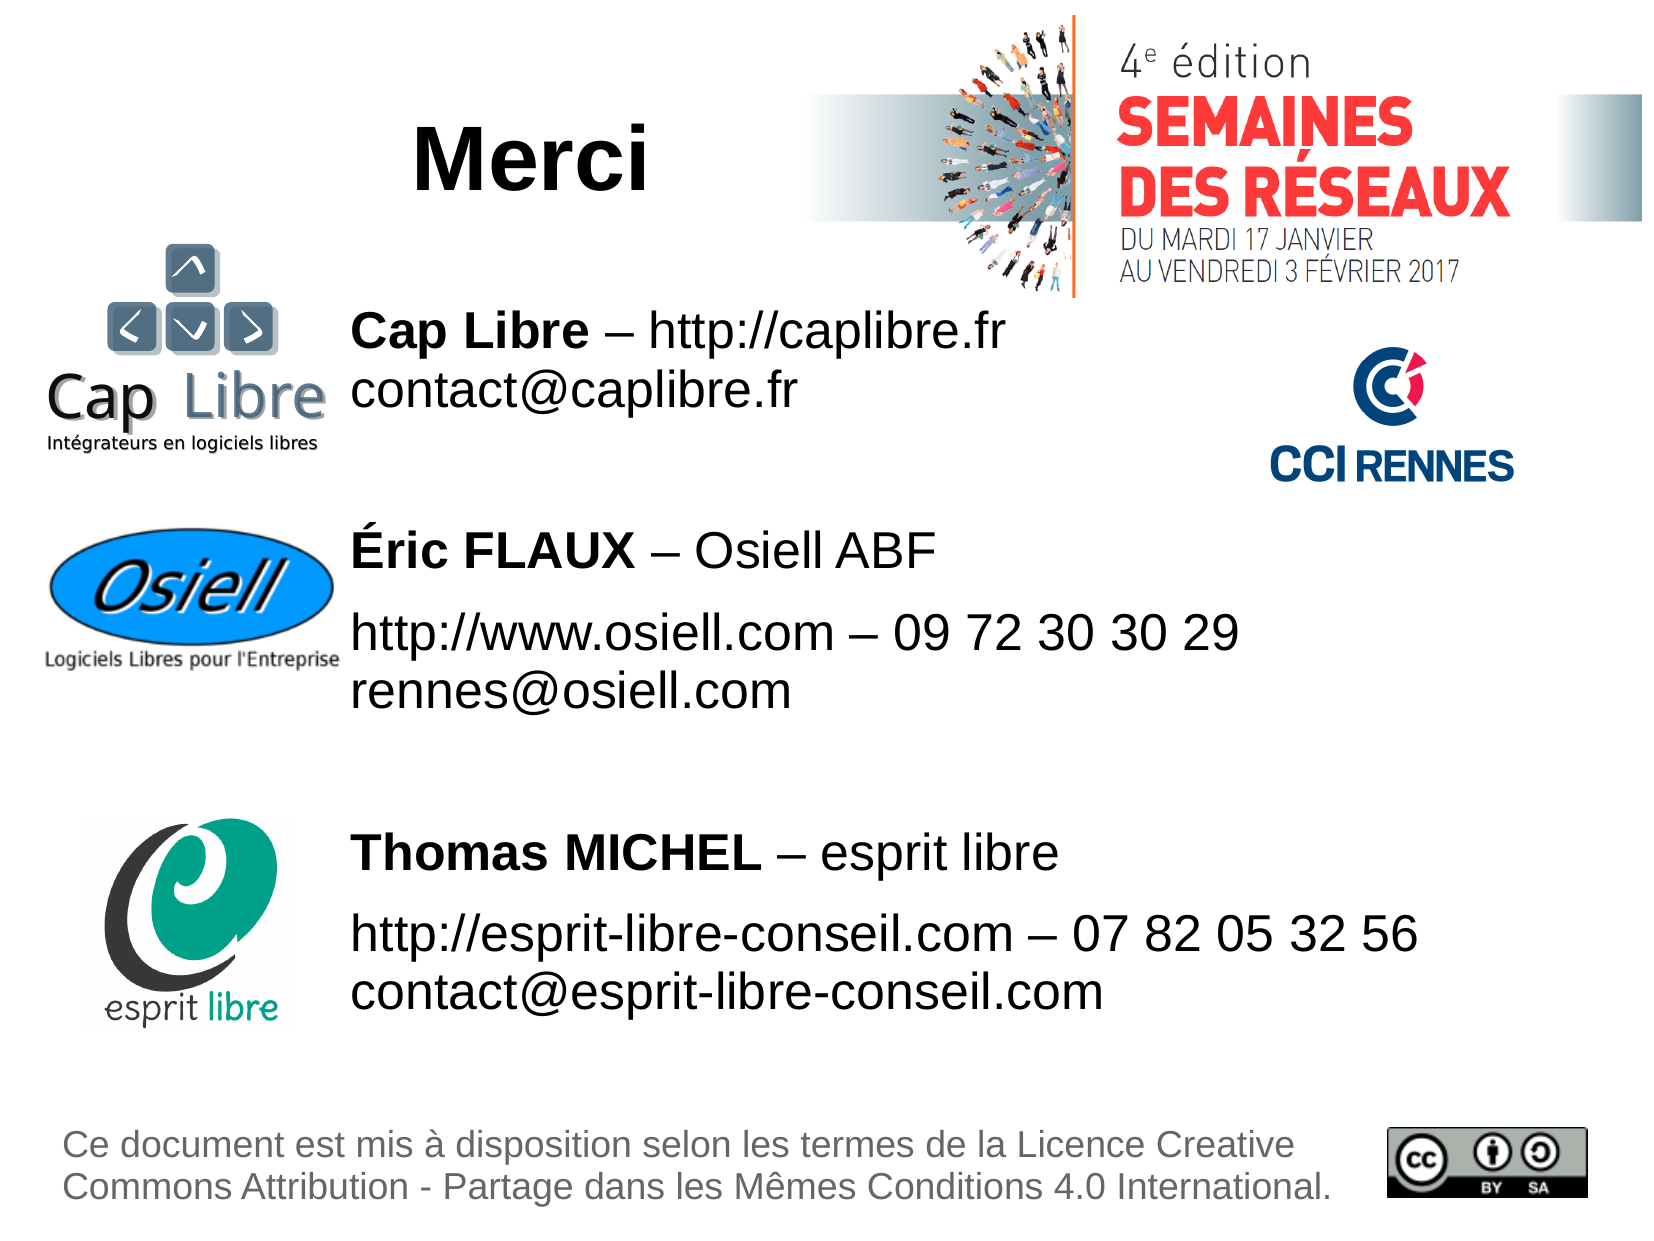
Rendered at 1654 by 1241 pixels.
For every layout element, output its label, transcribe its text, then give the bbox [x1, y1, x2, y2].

picture [35, 519, 357, 674]
text_box Ce document est mis à disposition selon les termes de la Licence Creative Commons Attribution - Partage dans les Mêmes Conditions 4.0 International. [47, 1116, 1406, 1215]
picture [777, 15, 1642, 298]
list Cap Libre – http://caplibre.fr contact@caplibre.fr Éric FLAUX – Osiell ABF http://www.osiell.com – 09 72 30 30 29 rennes@osiell.com Thomas MICHEL – esprit libre http://esprit-libre-conseil.com – 07 82 05 32 56 contact@esprit-libre-conseil.com [295, 302, 1571, 1028]
picture [1406, 1127, 1588, 1198]
picture [82, 814, 298, 1030]
title Merci [82, 55, 981, 263]
picture [23, 235, 343, 461]
picture [1251, 330, 1533, 498]
